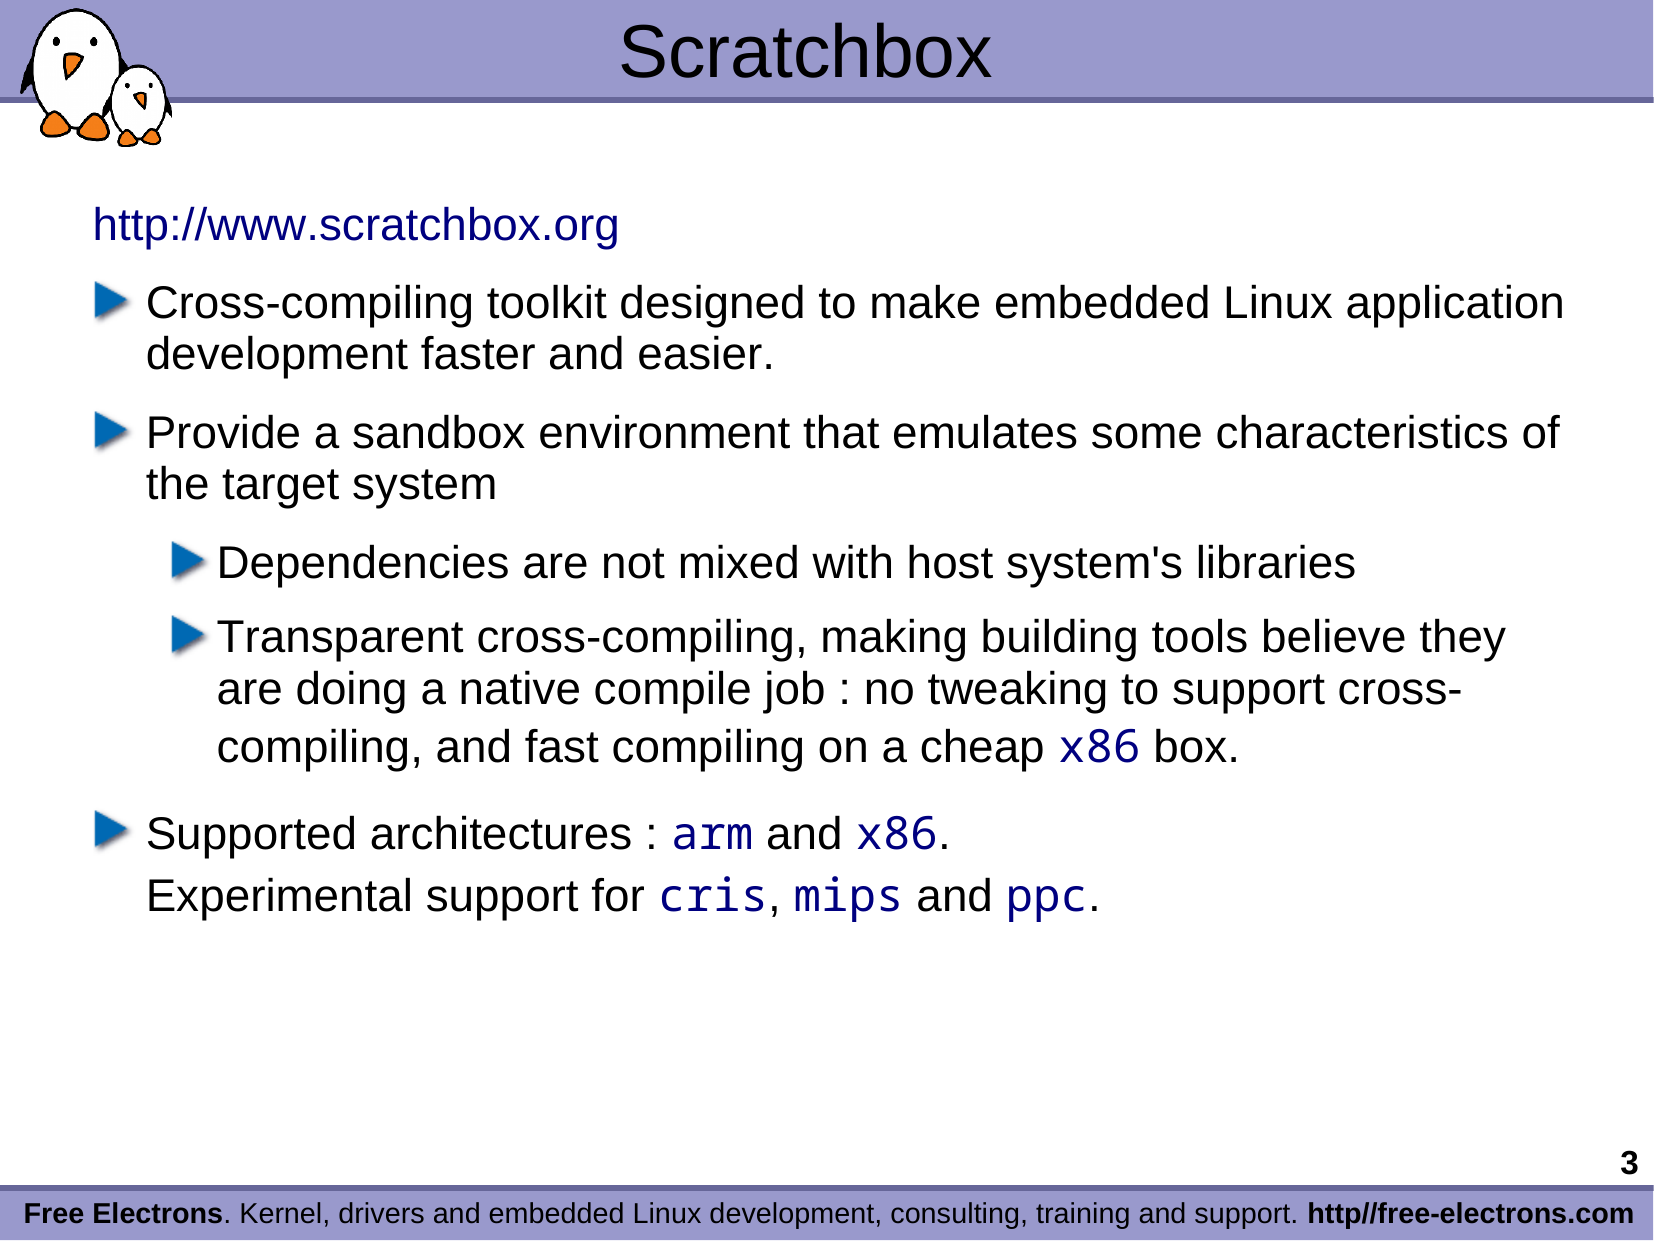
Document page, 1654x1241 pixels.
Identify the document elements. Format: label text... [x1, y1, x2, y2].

picture [20, 8, 172, 147]
title Scratchbox [60, 0, 1551, 104]
list http://www.scratchbox.org Cross-compiling toolkit designed to make embedded Linux application development faster and easier. Provide a sandbox environment that emulates some characteristics of the target system Dependencies are not mixed with host system's libraries Transparent cross-compiling, making building tools believe they are doing a native compile job : no tweaking to support cross-compiling, and fast compiling on a cheap x86 box. Supported architectures : arm and x86. Experimental support for cris, mips and ppc. [75, 198, 1576, 1049]
